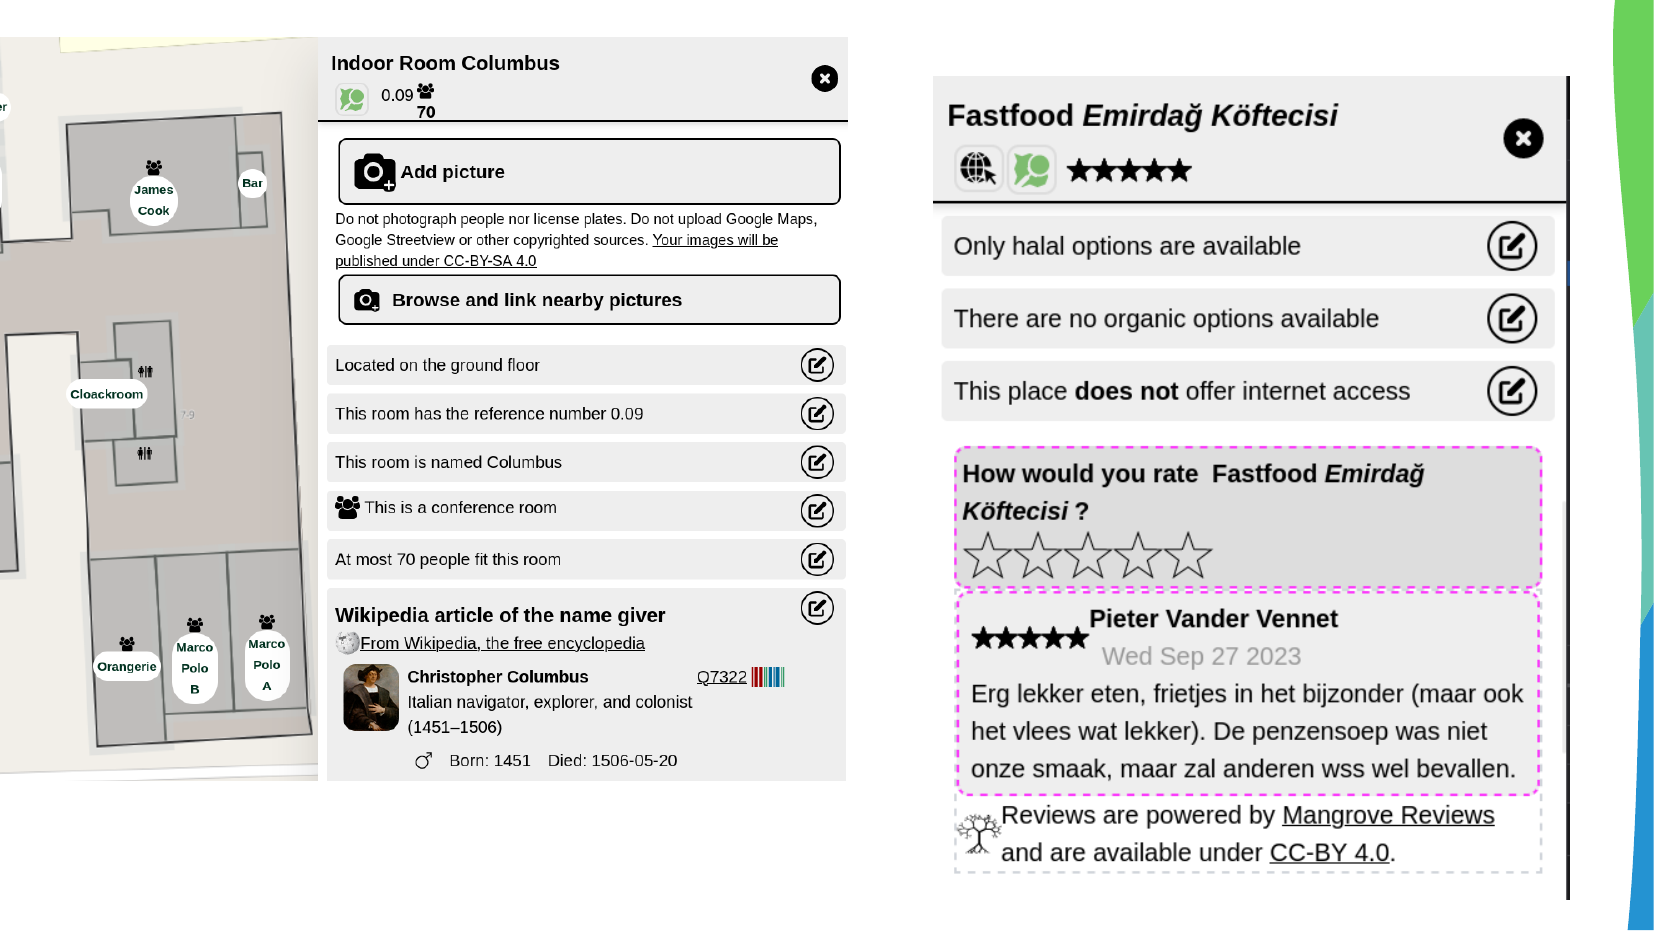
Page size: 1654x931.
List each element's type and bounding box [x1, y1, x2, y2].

picture [0, 37, 848, 781]
picture [933, 76, 1570, 901]
